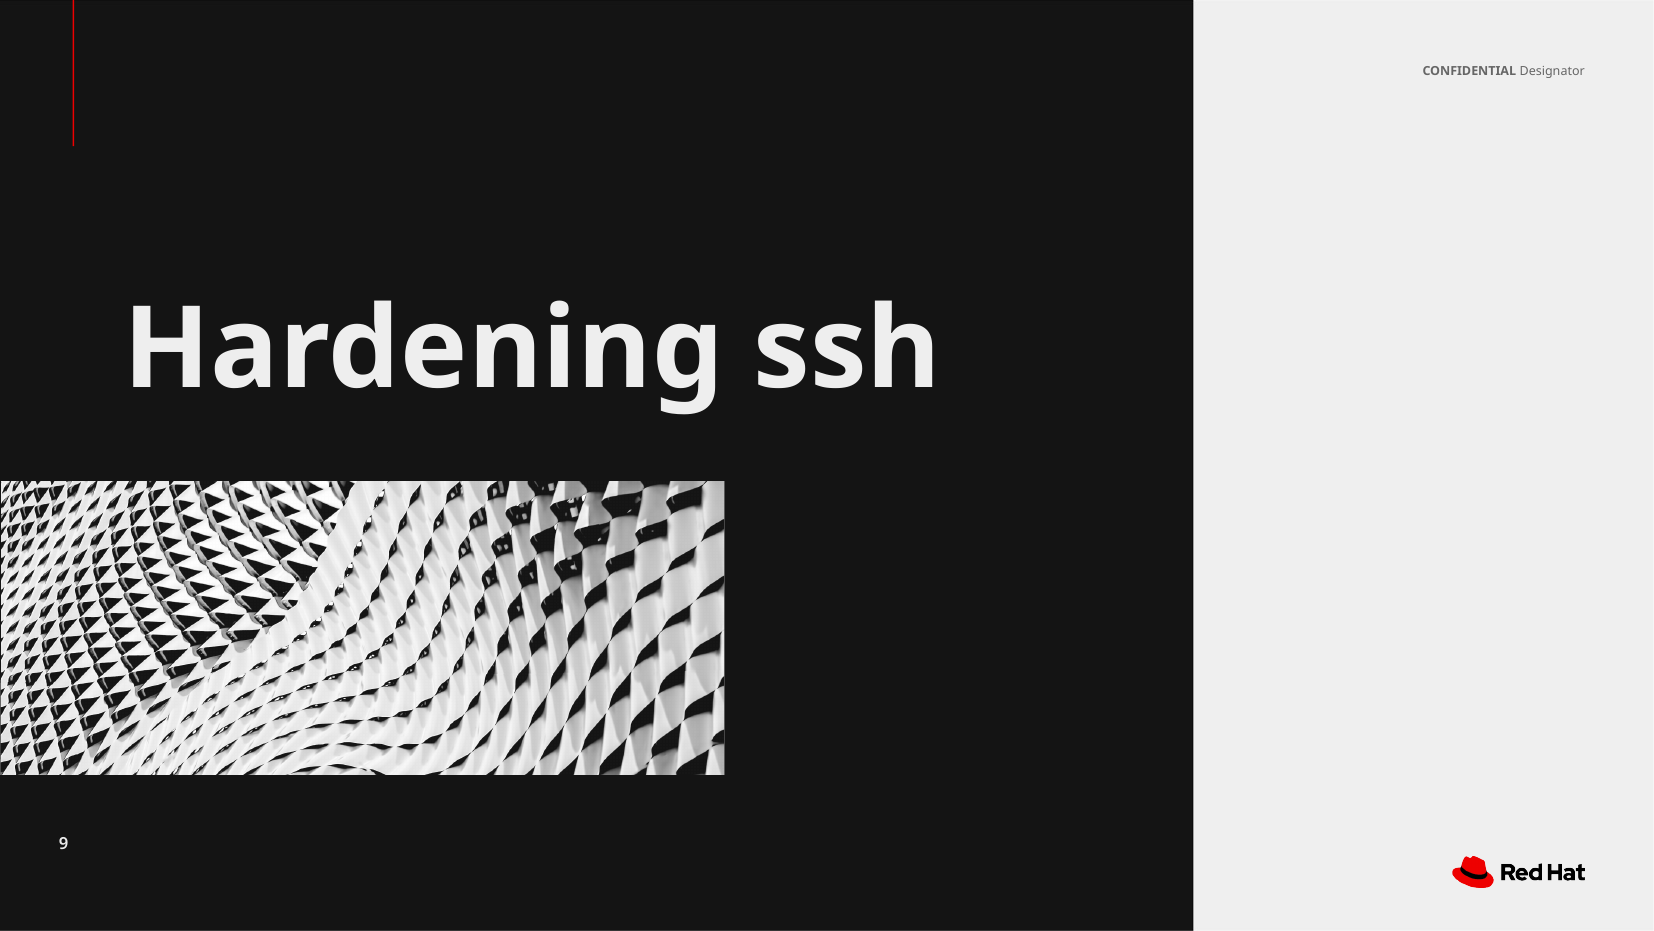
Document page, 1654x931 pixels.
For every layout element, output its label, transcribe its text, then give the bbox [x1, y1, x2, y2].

text_box CONFIDENTIAL Designator [1365, 37, 1585, 78]
title Hardening ssh [123, 162, 999, 411]
picture [0, 0, 1654, 931]
